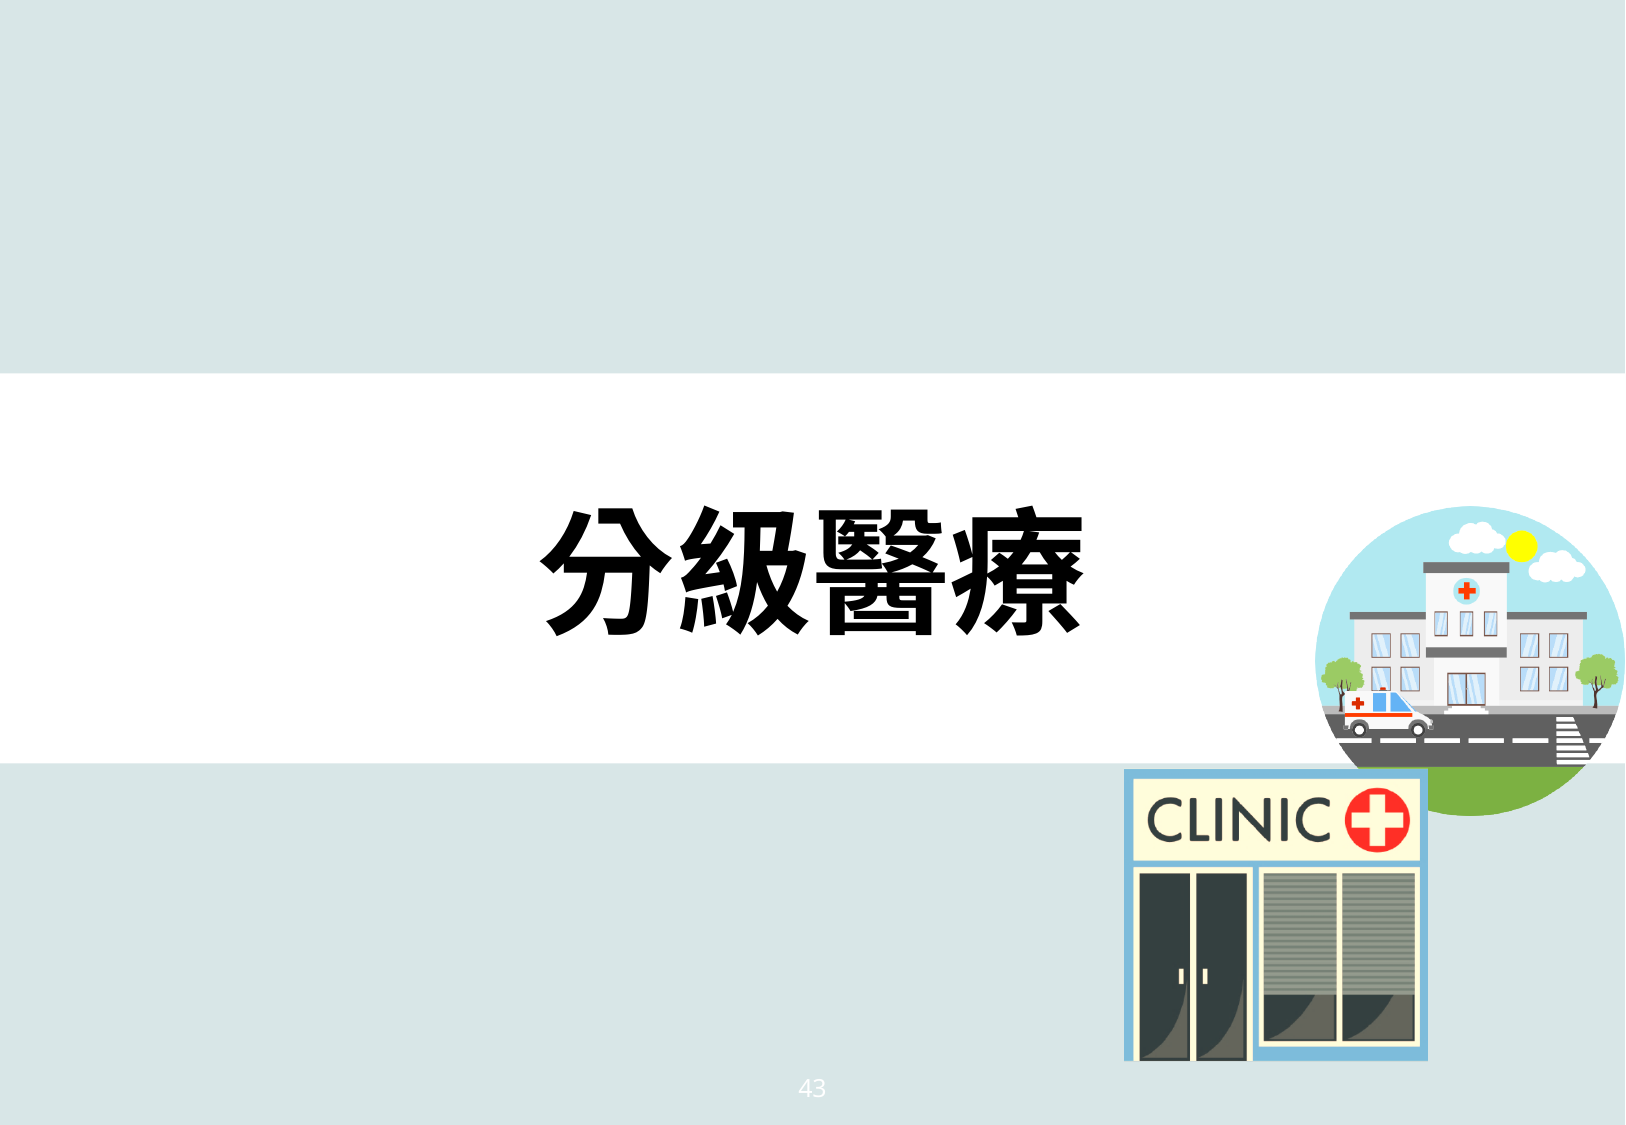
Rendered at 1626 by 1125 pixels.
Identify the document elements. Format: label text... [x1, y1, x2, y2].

list 分級醫療 [0, 373, 1625, 764]
text_box <編號> [771, 1057, 854, 1125]
picture [1124, 506, 1625, 1066]
